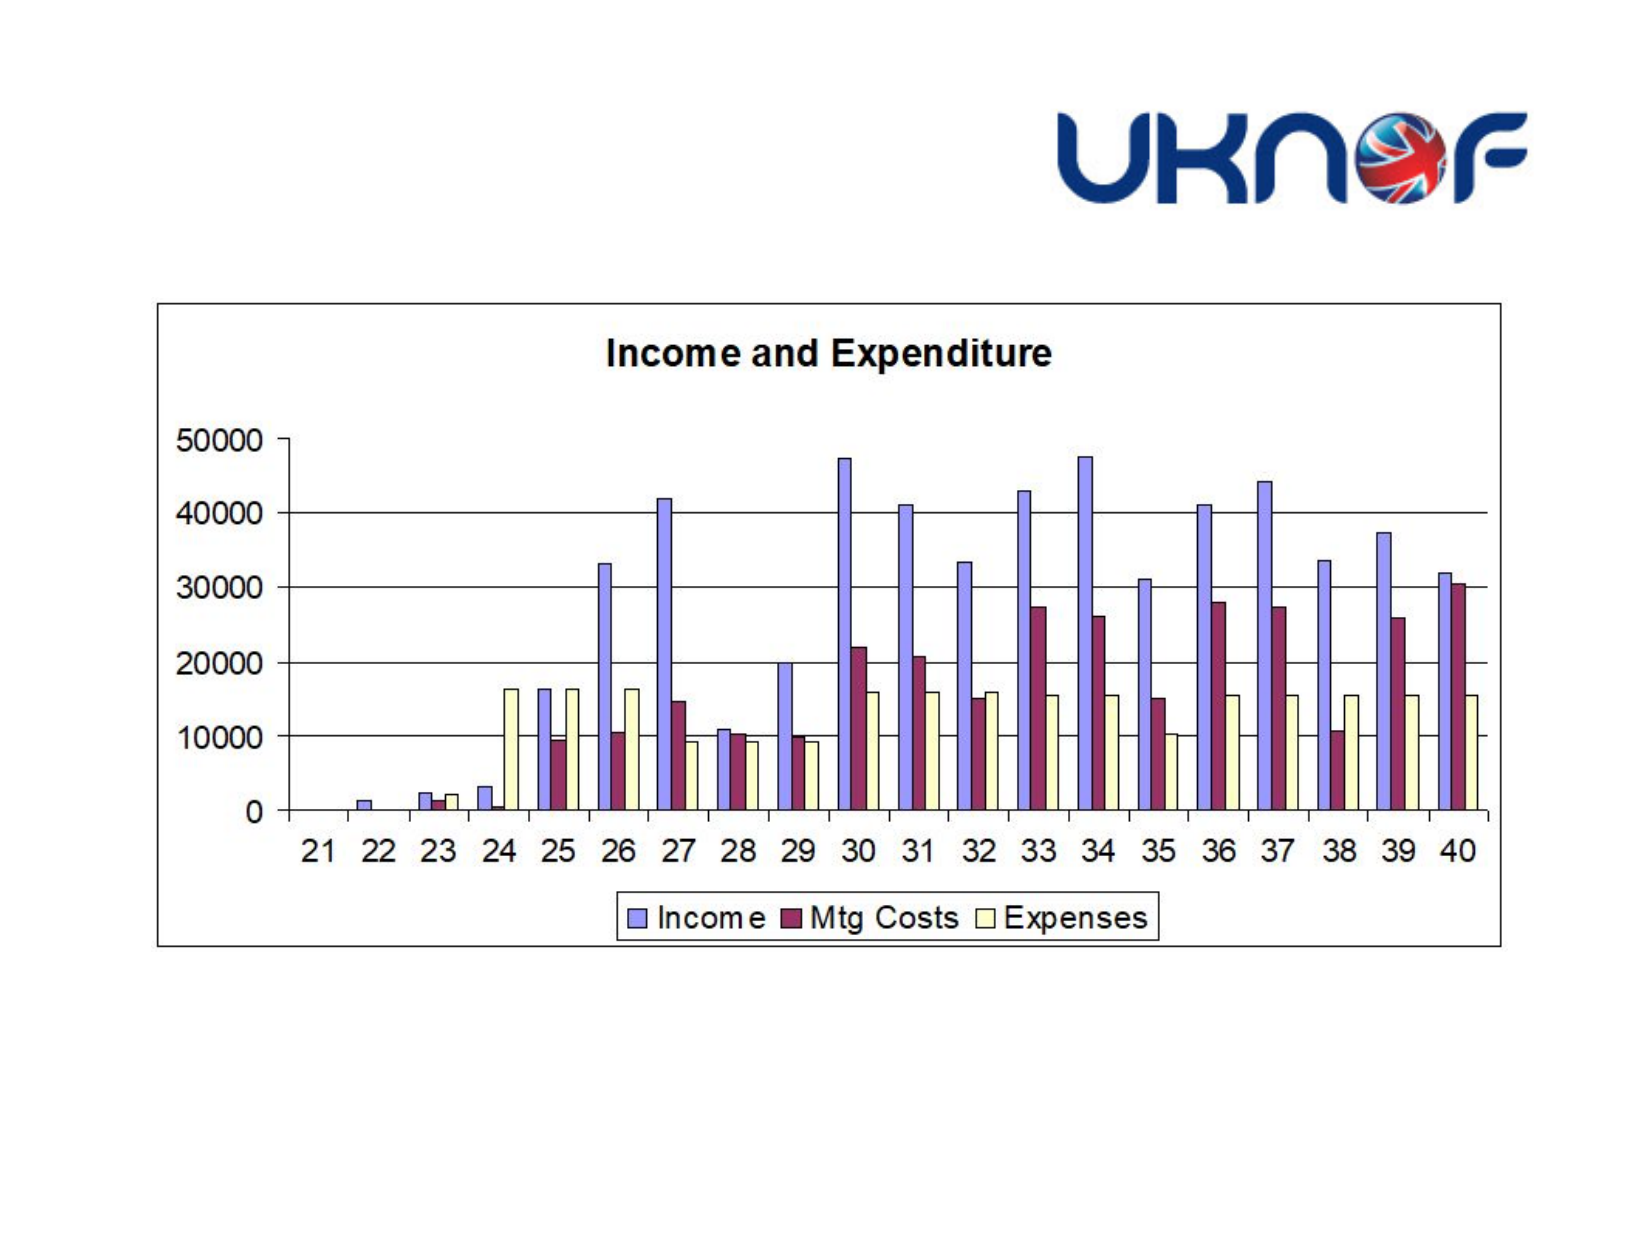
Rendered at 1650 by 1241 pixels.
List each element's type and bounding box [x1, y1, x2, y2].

picture [151, 297, 1508, 952]
picture [1050, 93, 1536, 225]
